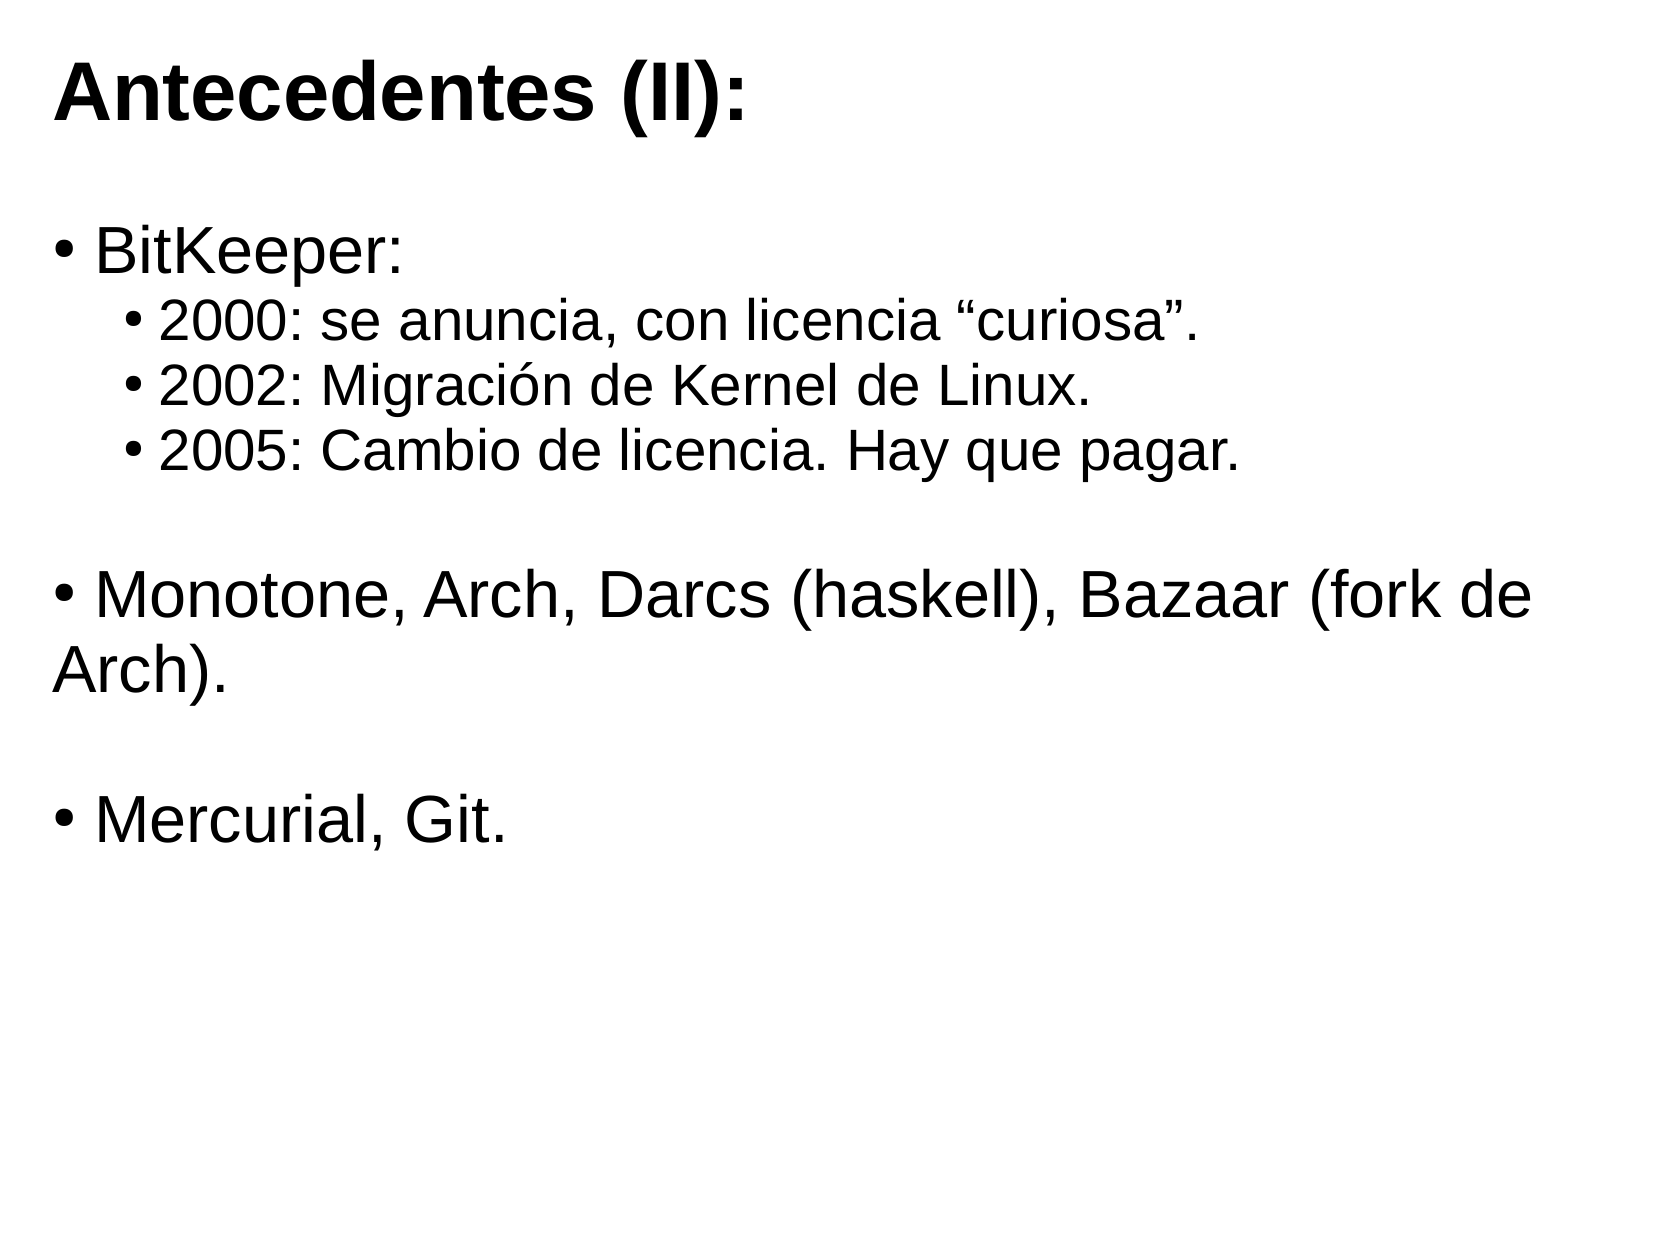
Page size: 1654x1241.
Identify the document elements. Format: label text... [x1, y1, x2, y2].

text_box Antecedentes (II): BitKeeper: 2000: se anuncia, con licencia “curiosa”. 2002: Migración de Kernel de Linux. 2005: Cambio de licencia. Hay que pagar. Monotone, Arch, Darcs (haskell), Bazaar (fork de Arch). Mercurial, Git. [37, 37, 1613, 864]
